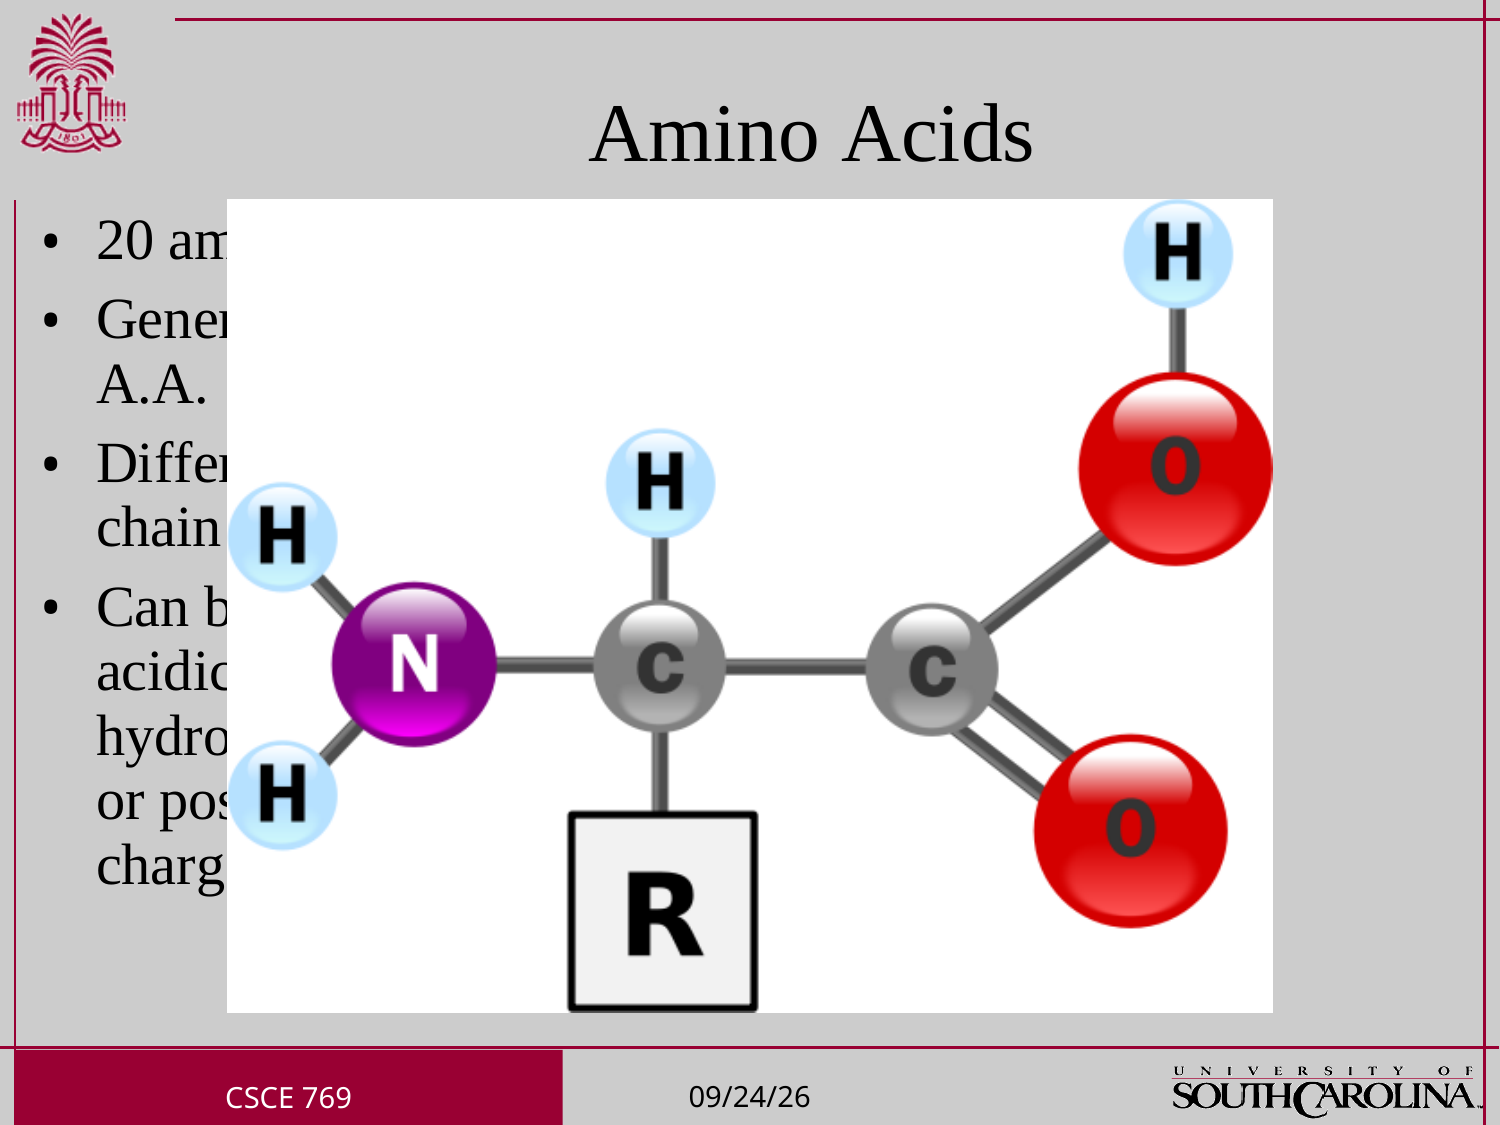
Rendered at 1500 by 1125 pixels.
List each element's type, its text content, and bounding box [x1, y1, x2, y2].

picture [291, 199, 1476, 1013]
picture [12, 12, 131, 155]
list 20 amino acids General structure of an A.A. Differences due to side chain R Can be categorized as acidic/alkaline, hydrophobic/hydrophilic or positively/negatively charged [24, 200, 733, 1028]
picture [1162, 1049, 1483, 1125]
title Amino Acids [174, 9, 1450, 188]
